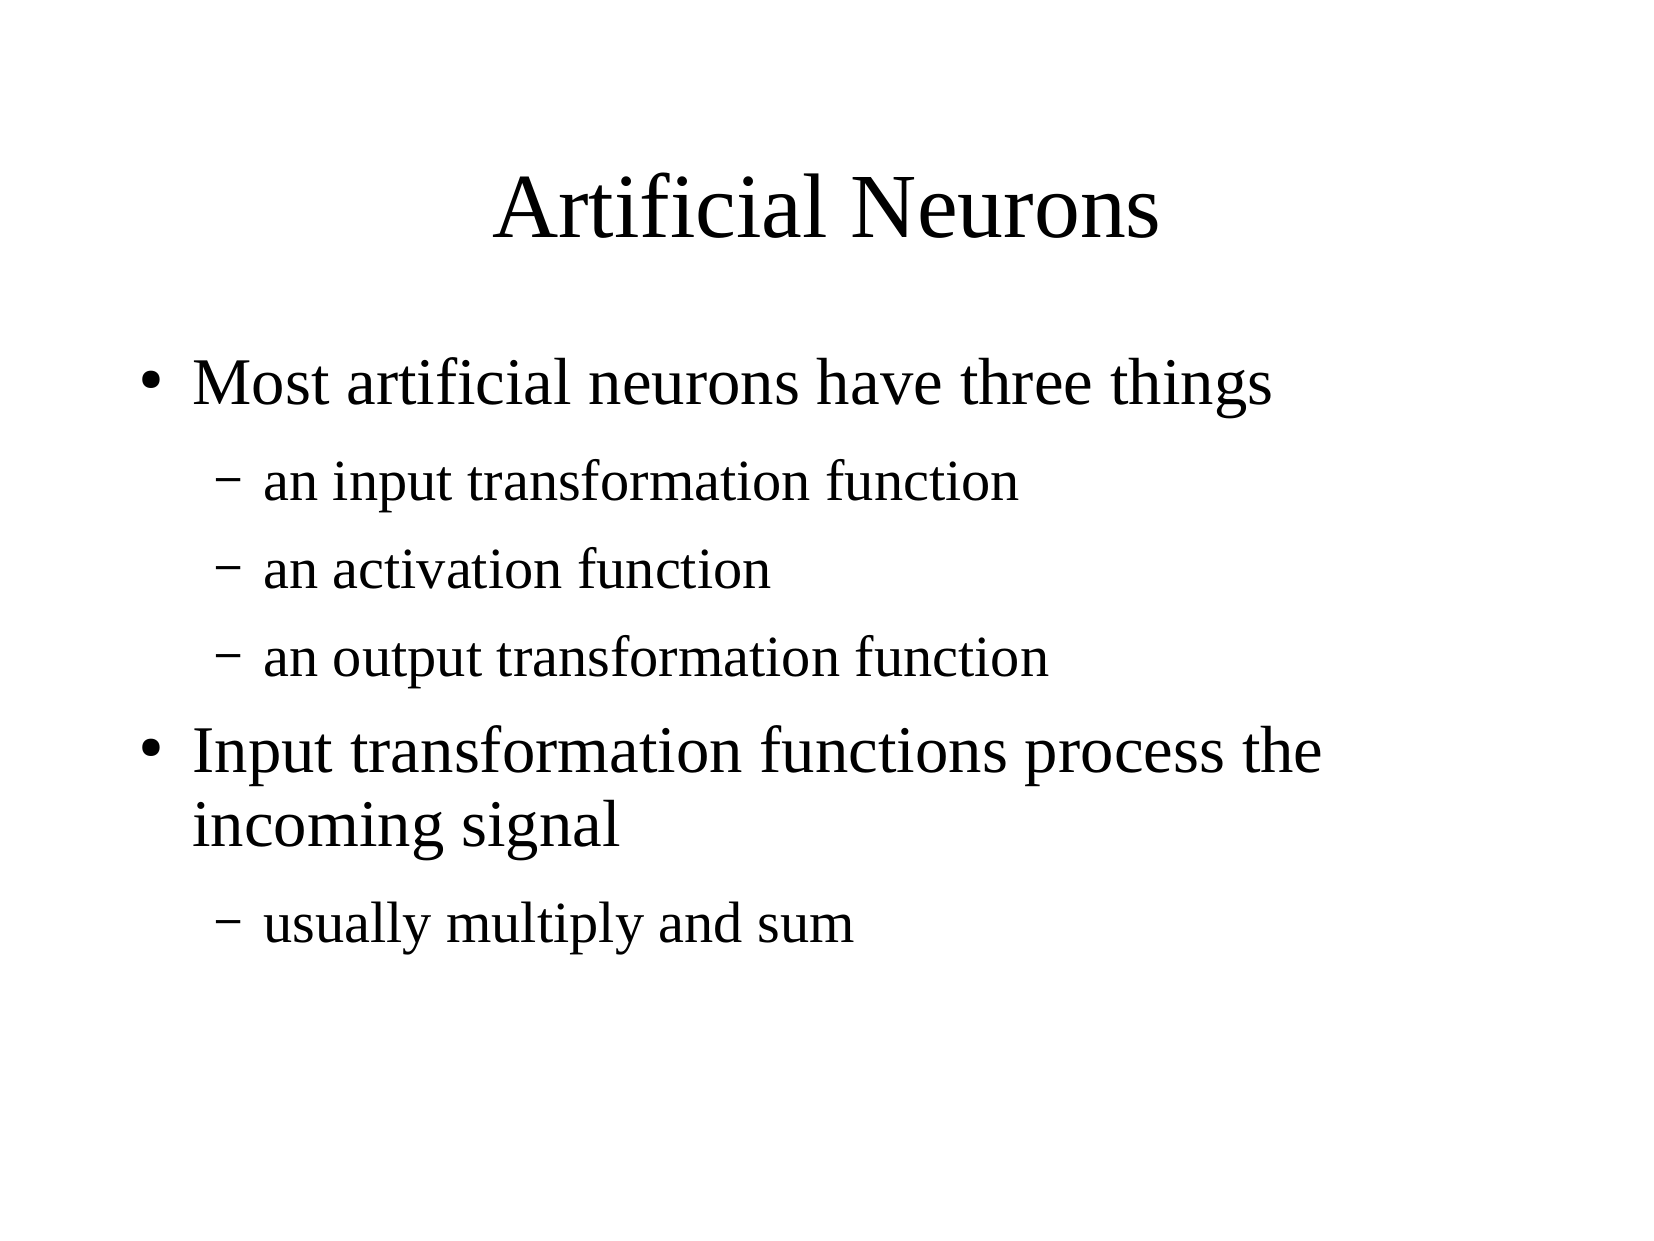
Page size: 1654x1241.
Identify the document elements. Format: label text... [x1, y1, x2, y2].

title Artificial Neurons [121, 102, 1534, 311]
list Most artificial neurons have three things an input transformation function an activation function an output transformation function Input transformation functions process the incoming signal usually multiply and sum [121, 344, 1534, 1127]
